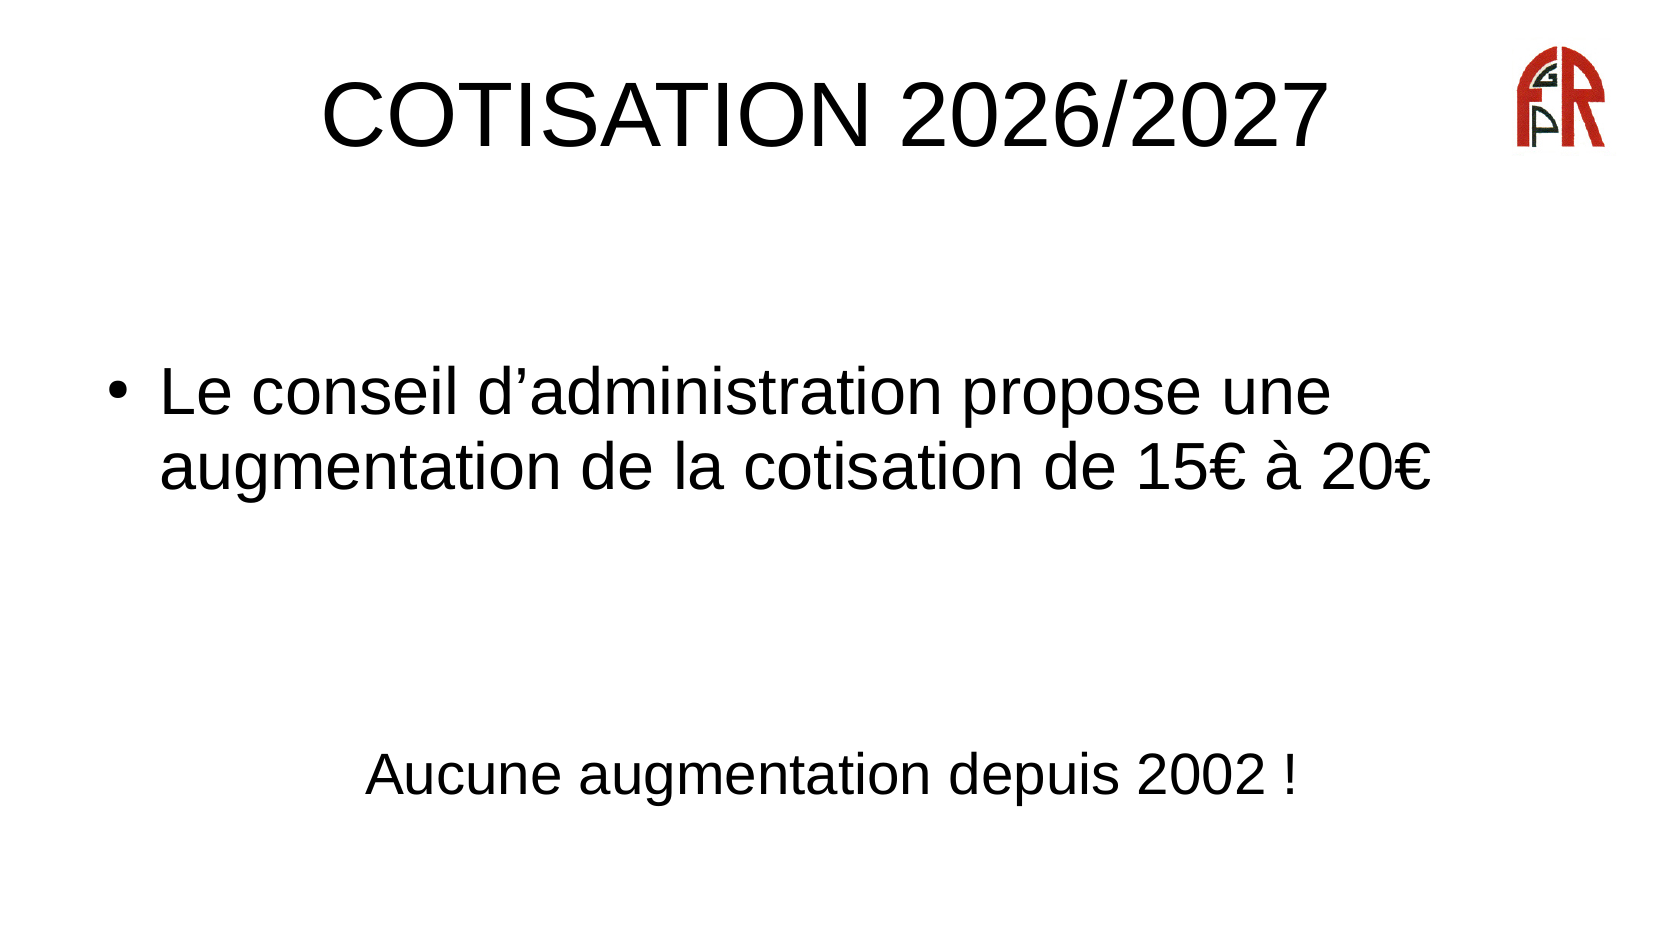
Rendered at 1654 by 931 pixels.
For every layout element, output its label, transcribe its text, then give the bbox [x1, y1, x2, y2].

list Le conseil d’administration propose une augmentation de la cotisation de 15€ à 20€ Aucune augmentation depuis 2002 ! [88, 354, 1577, 894]
picture [1506, 37, 1618, 156]
title COTISATION 2026/2027 [82, 37, 1571, 193]
